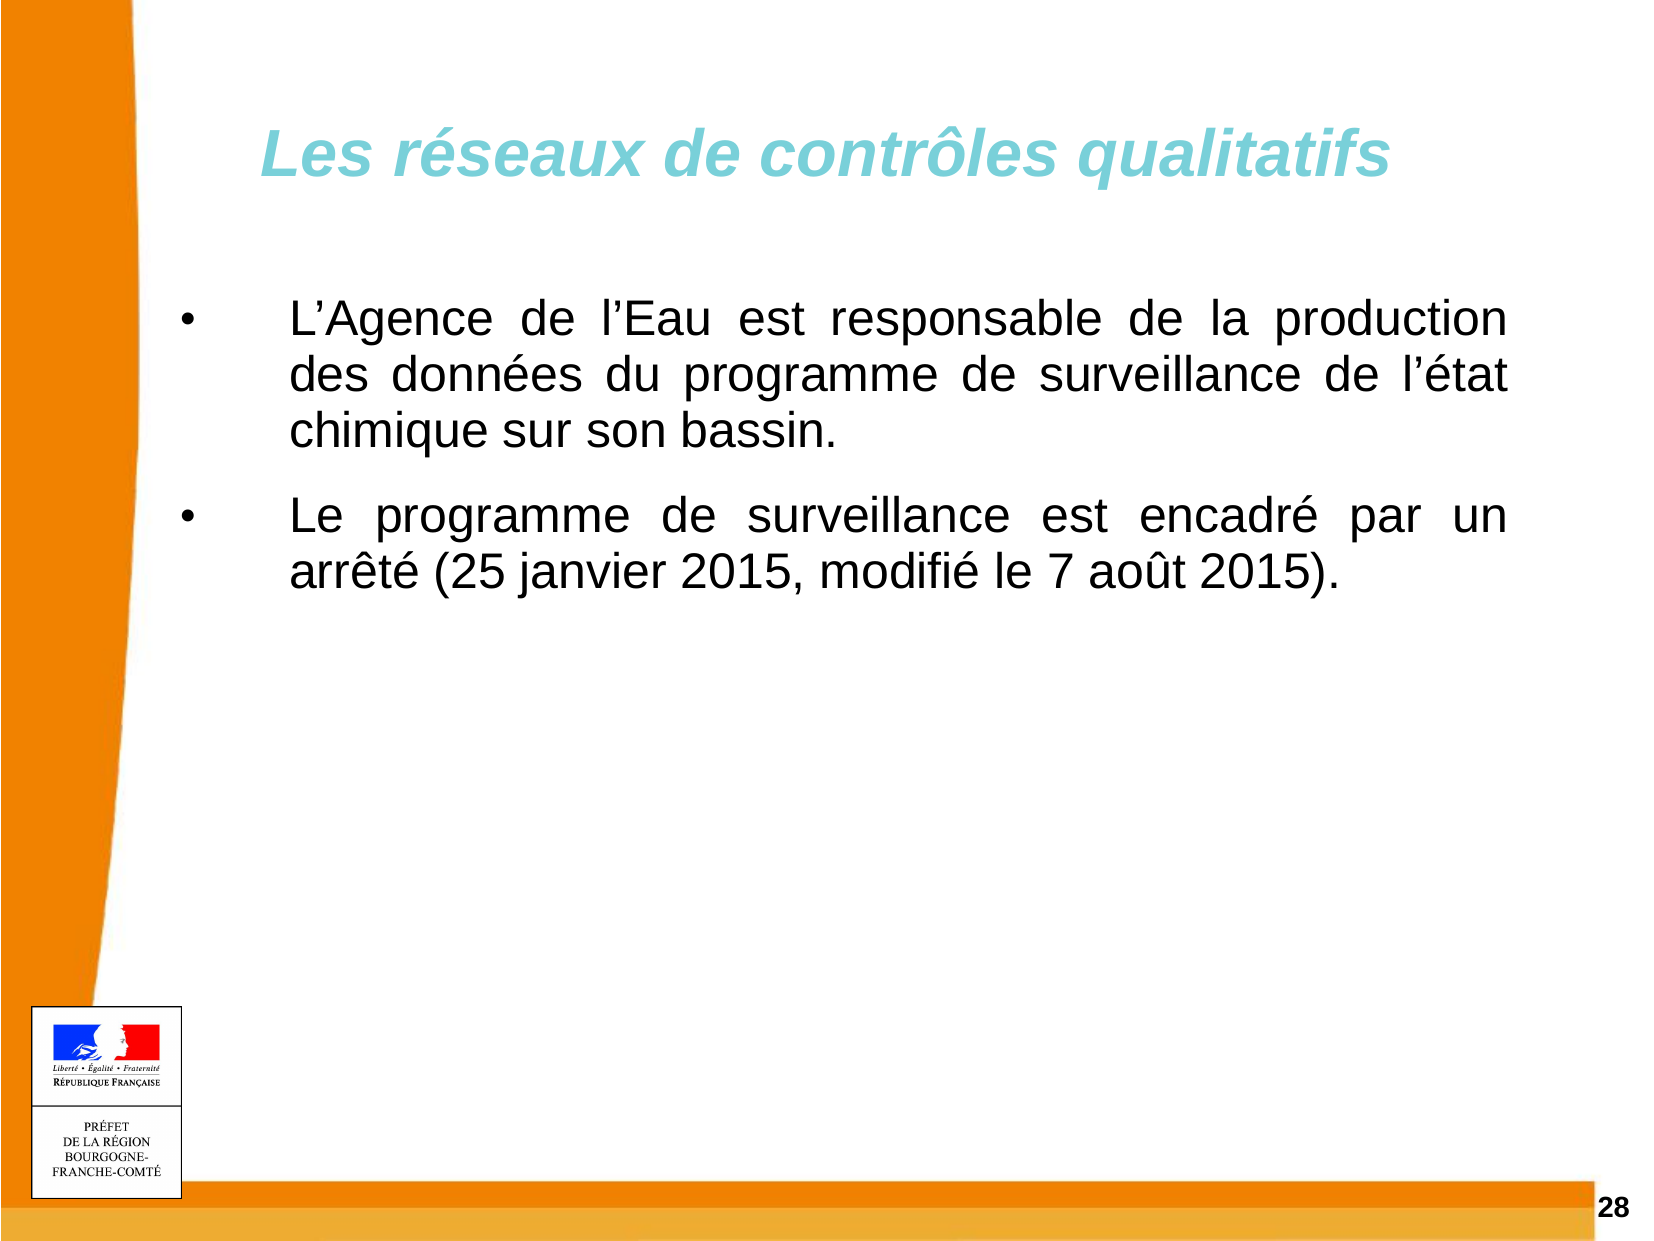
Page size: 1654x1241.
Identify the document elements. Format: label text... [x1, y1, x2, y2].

title Les réseaux de contrôles qualitatifs [82, 49, 1571, 257]
list • L’Agence de l’Eau est responsable de la production des données du programme de surveillance de l’état chimique sur son bassin. • Le programme de surveillance est encadré par un arrêté (25 janvier 2015, modifié le 7 août 2015). [179, 290, 1509, 1010]
picture [1, 0, 1654, 1241]
